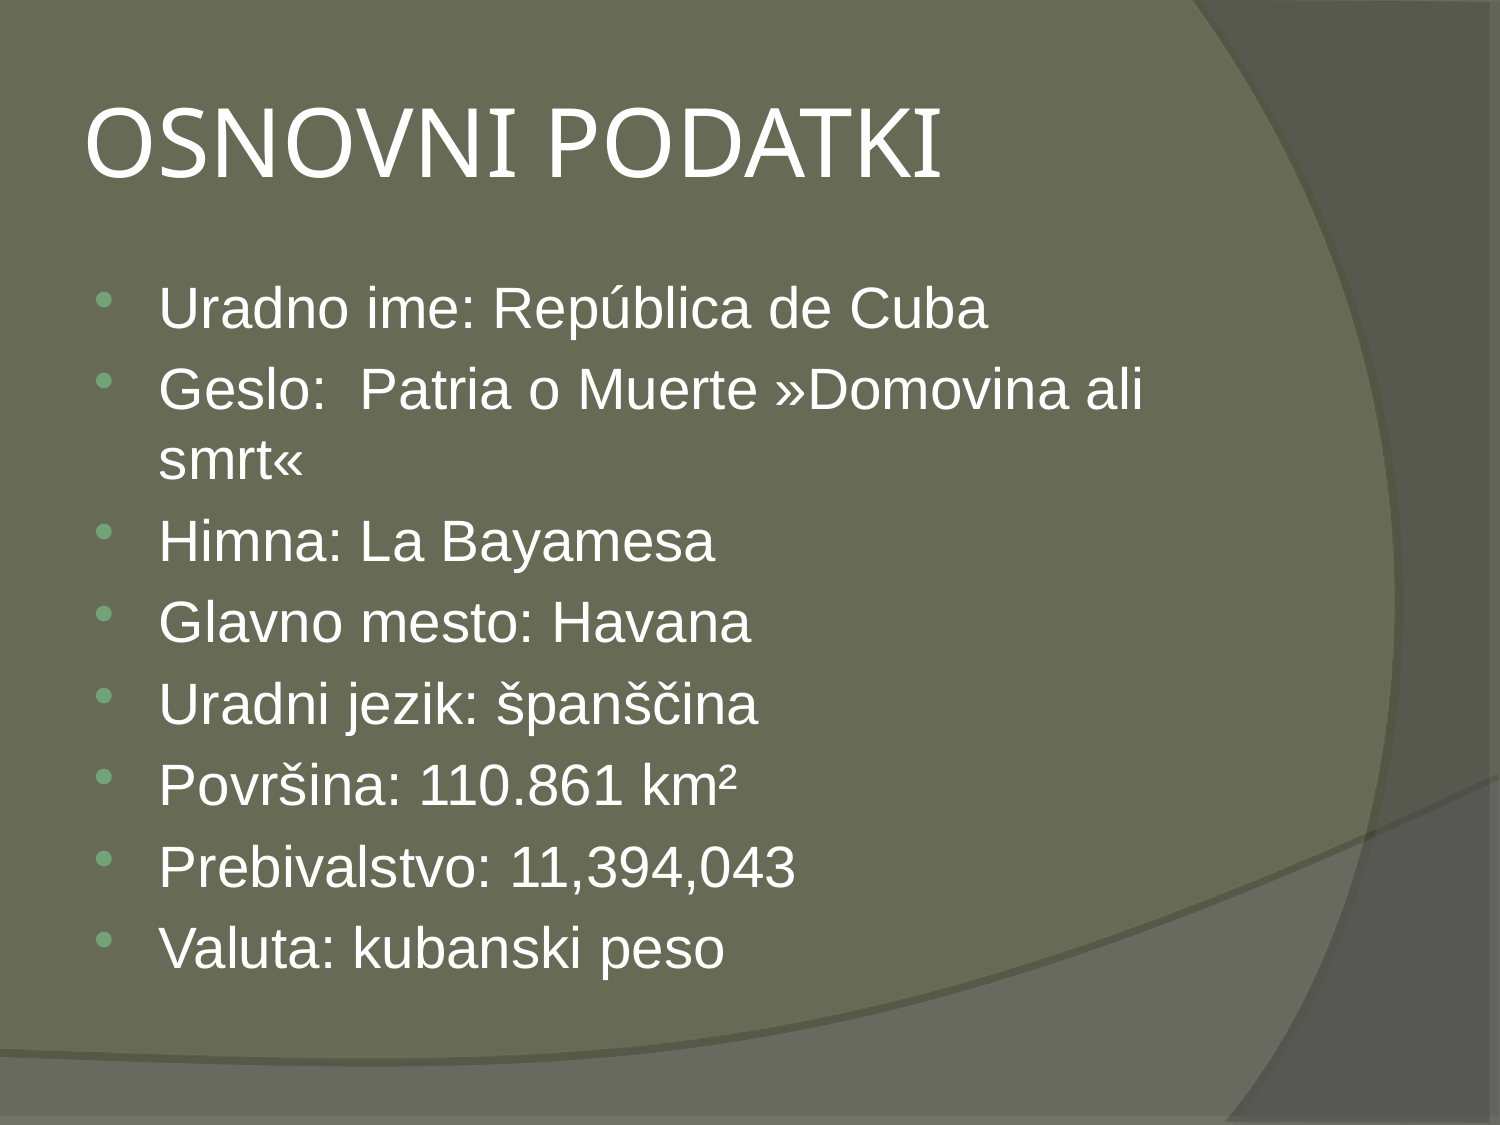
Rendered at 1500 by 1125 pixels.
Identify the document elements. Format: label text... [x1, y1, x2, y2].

title OSNOVNI PODATKI [75, 45, 1300, 233]
list Uradno ime: República de Cuba Geslo: Patria o Muerte »Domovina ali smrt« Himna: La Bayamesa Glavno mesto: Havana Uradni jezik: španščina Površina: 110.861 km² Prebivalstvo: 11,394,043 Valuta: kubanski peso [75, 262, 1300, 1005]
